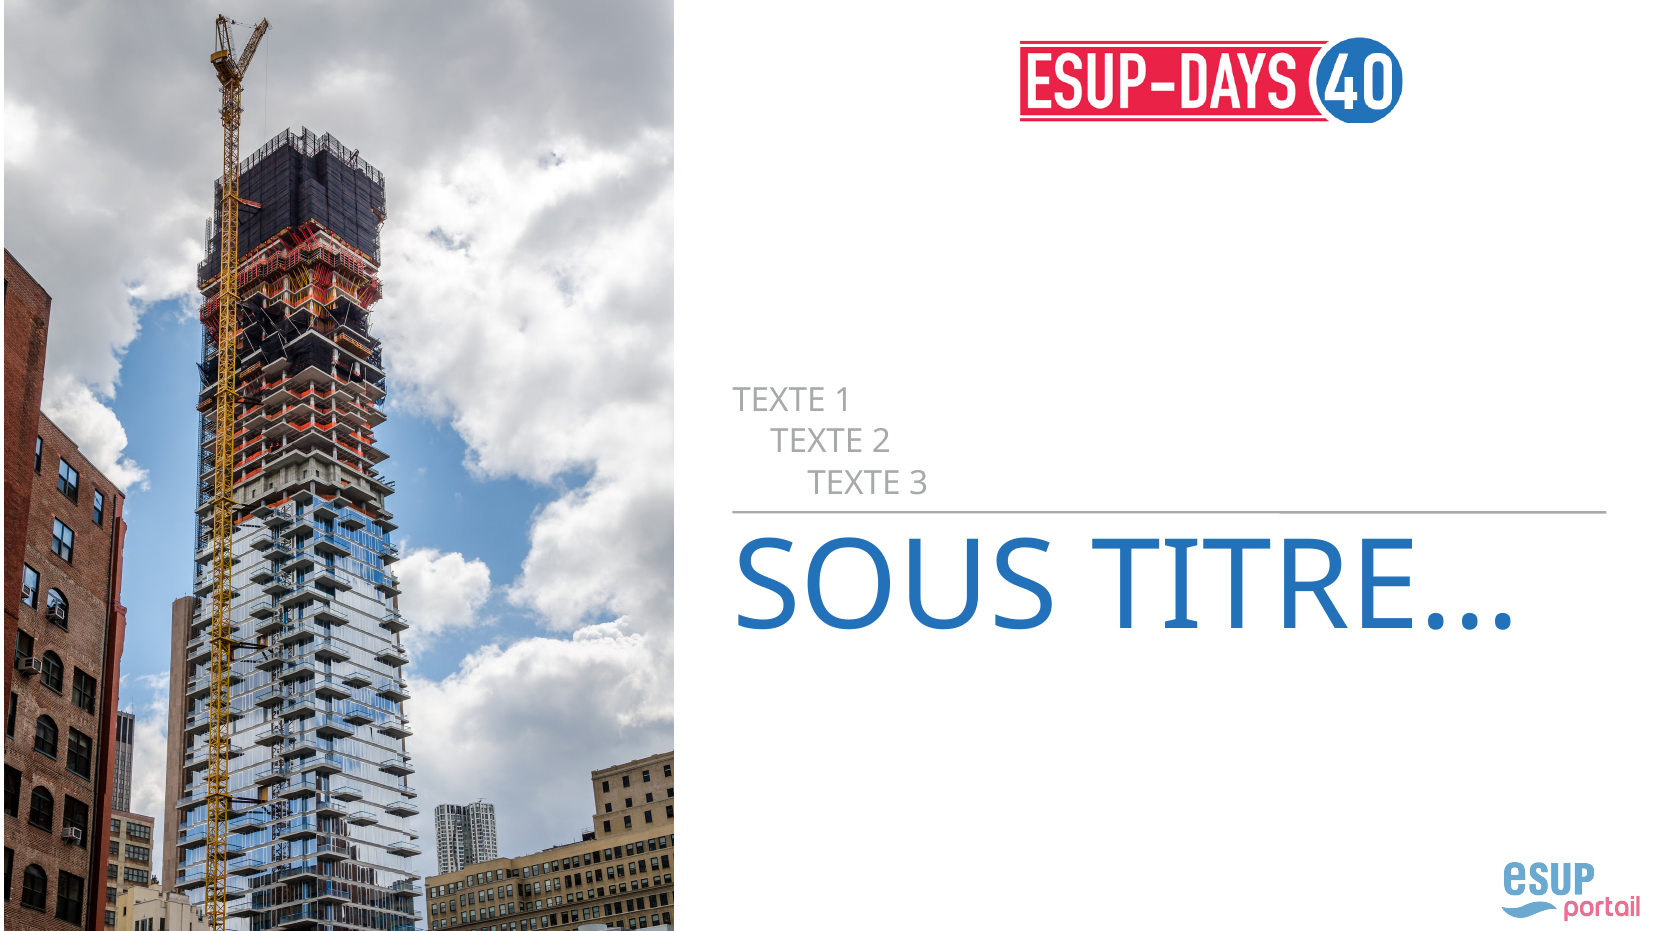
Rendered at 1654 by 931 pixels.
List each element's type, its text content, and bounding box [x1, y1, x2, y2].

picture [1019, 37, 1403, 123]
text_box SOUS TITRE... [732, 494, 1619, 814]
text_box [1440, 820, 1642, 922]
text_box [0, 868, 4, 924]
picture [4, 0, 674, 931]
text_box TEXTE 1 TEXTE 2 TEXTE 3 [732, 256, 1607, 505]
